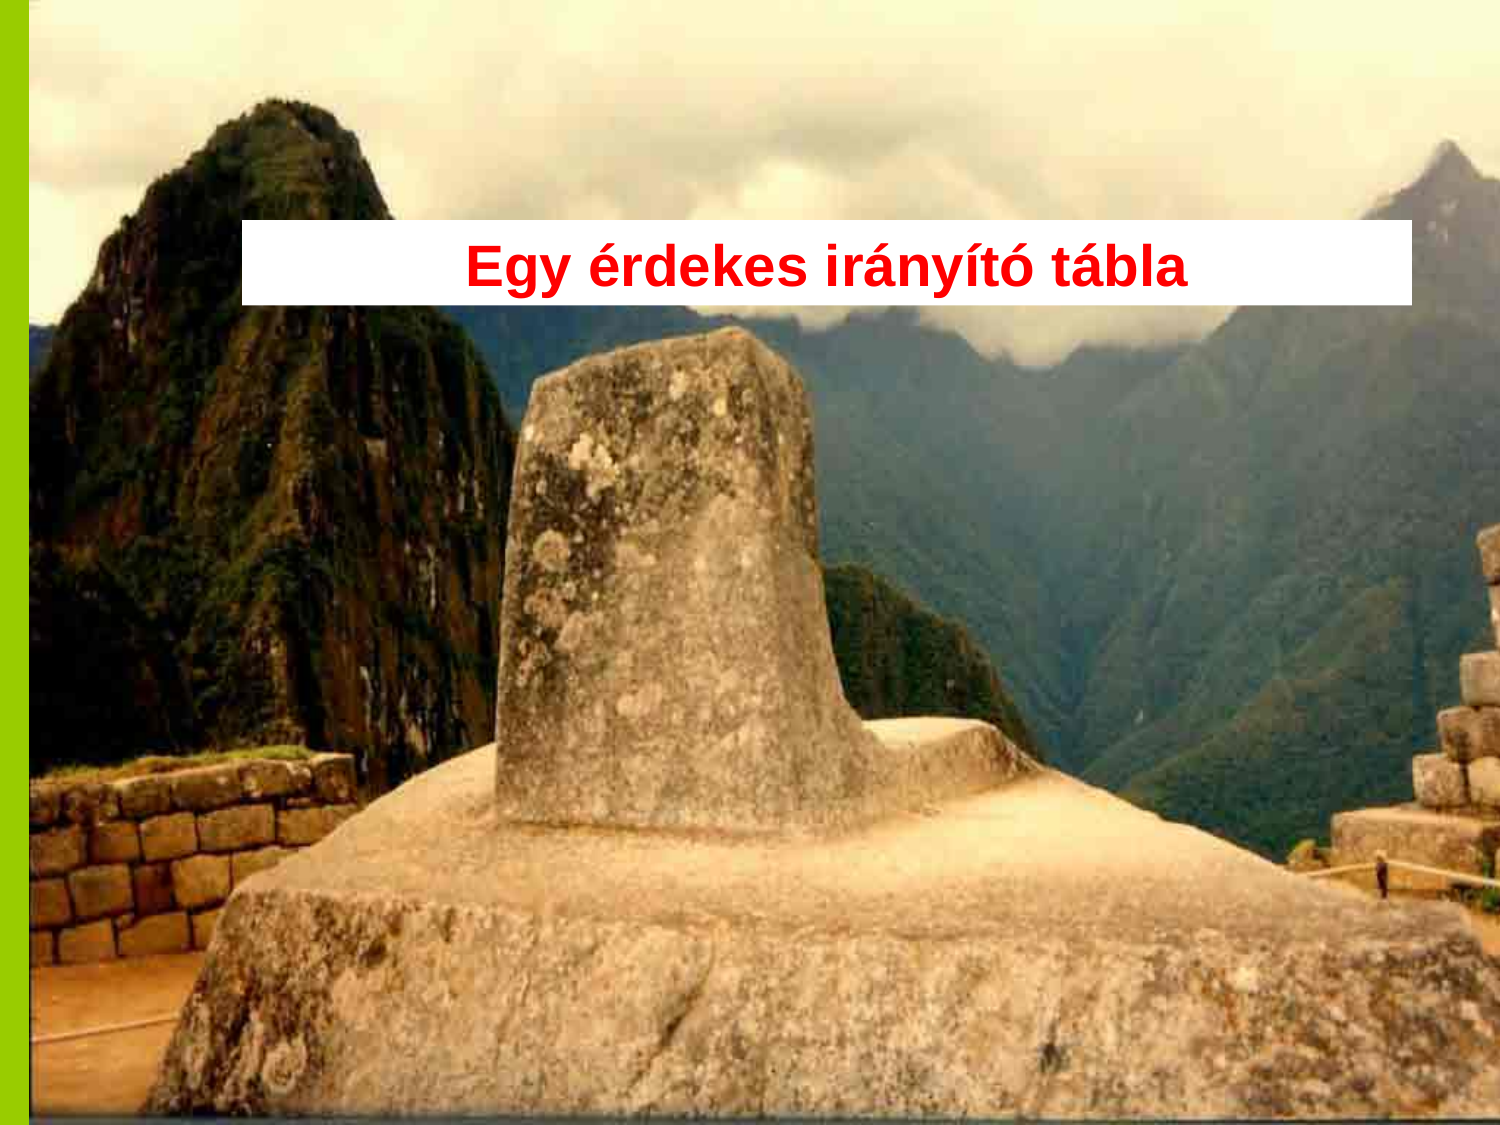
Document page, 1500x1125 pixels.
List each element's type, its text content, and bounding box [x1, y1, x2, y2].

text_box Egy érdekes irányító tábla [242, 220, 1412, 306]
picture [29, 0, 1500, 1125]
